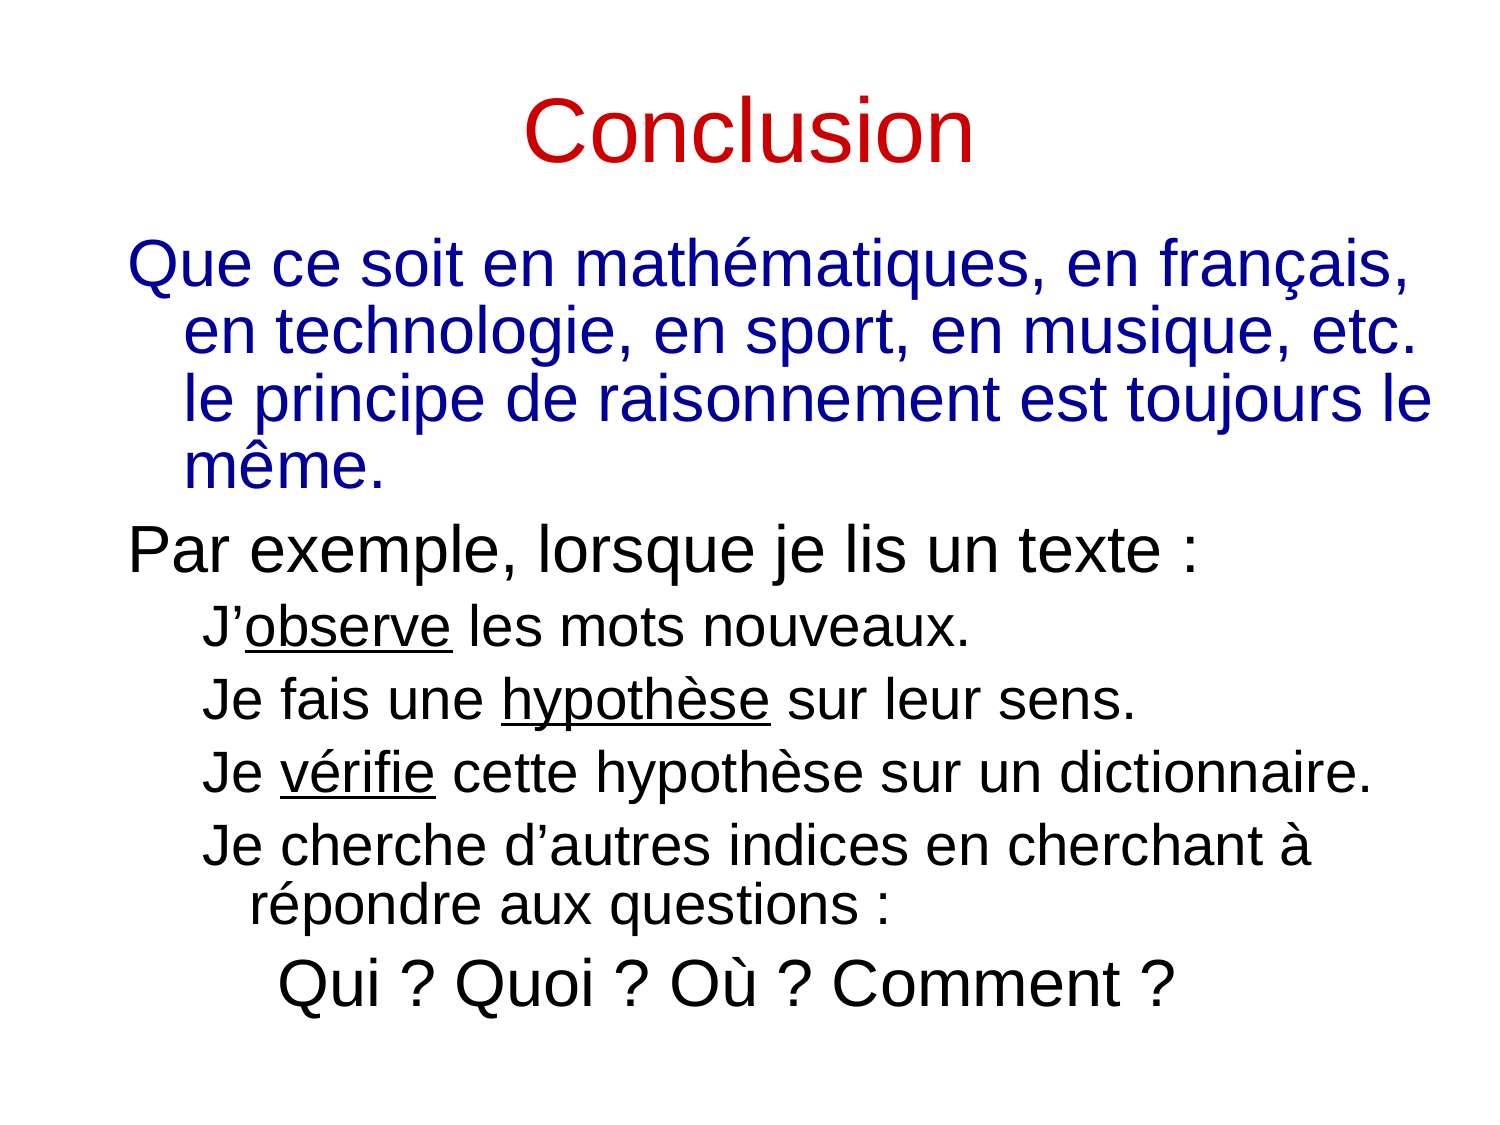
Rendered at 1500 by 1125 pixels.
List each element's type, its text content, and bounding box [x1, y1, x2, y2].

title Conclusion [112, 37, 1388, 224]
list Que ce soit en mathématiques, en français, en technologie, en sport, en musique, etc. le principe de raisonnement est toujours le même. Par exemple, lorsque je lis un texte : J’observe les mots nouveaux. Je fais une hypothèse sur leur sens. Je vérifie cette hypothèse sur un dictionnaire. Je cherche d’autres indices en cherchant à répondre aux questions : Qui ? Quoi ? Où ? Comment ? [112, 224, 1450, 1075]
